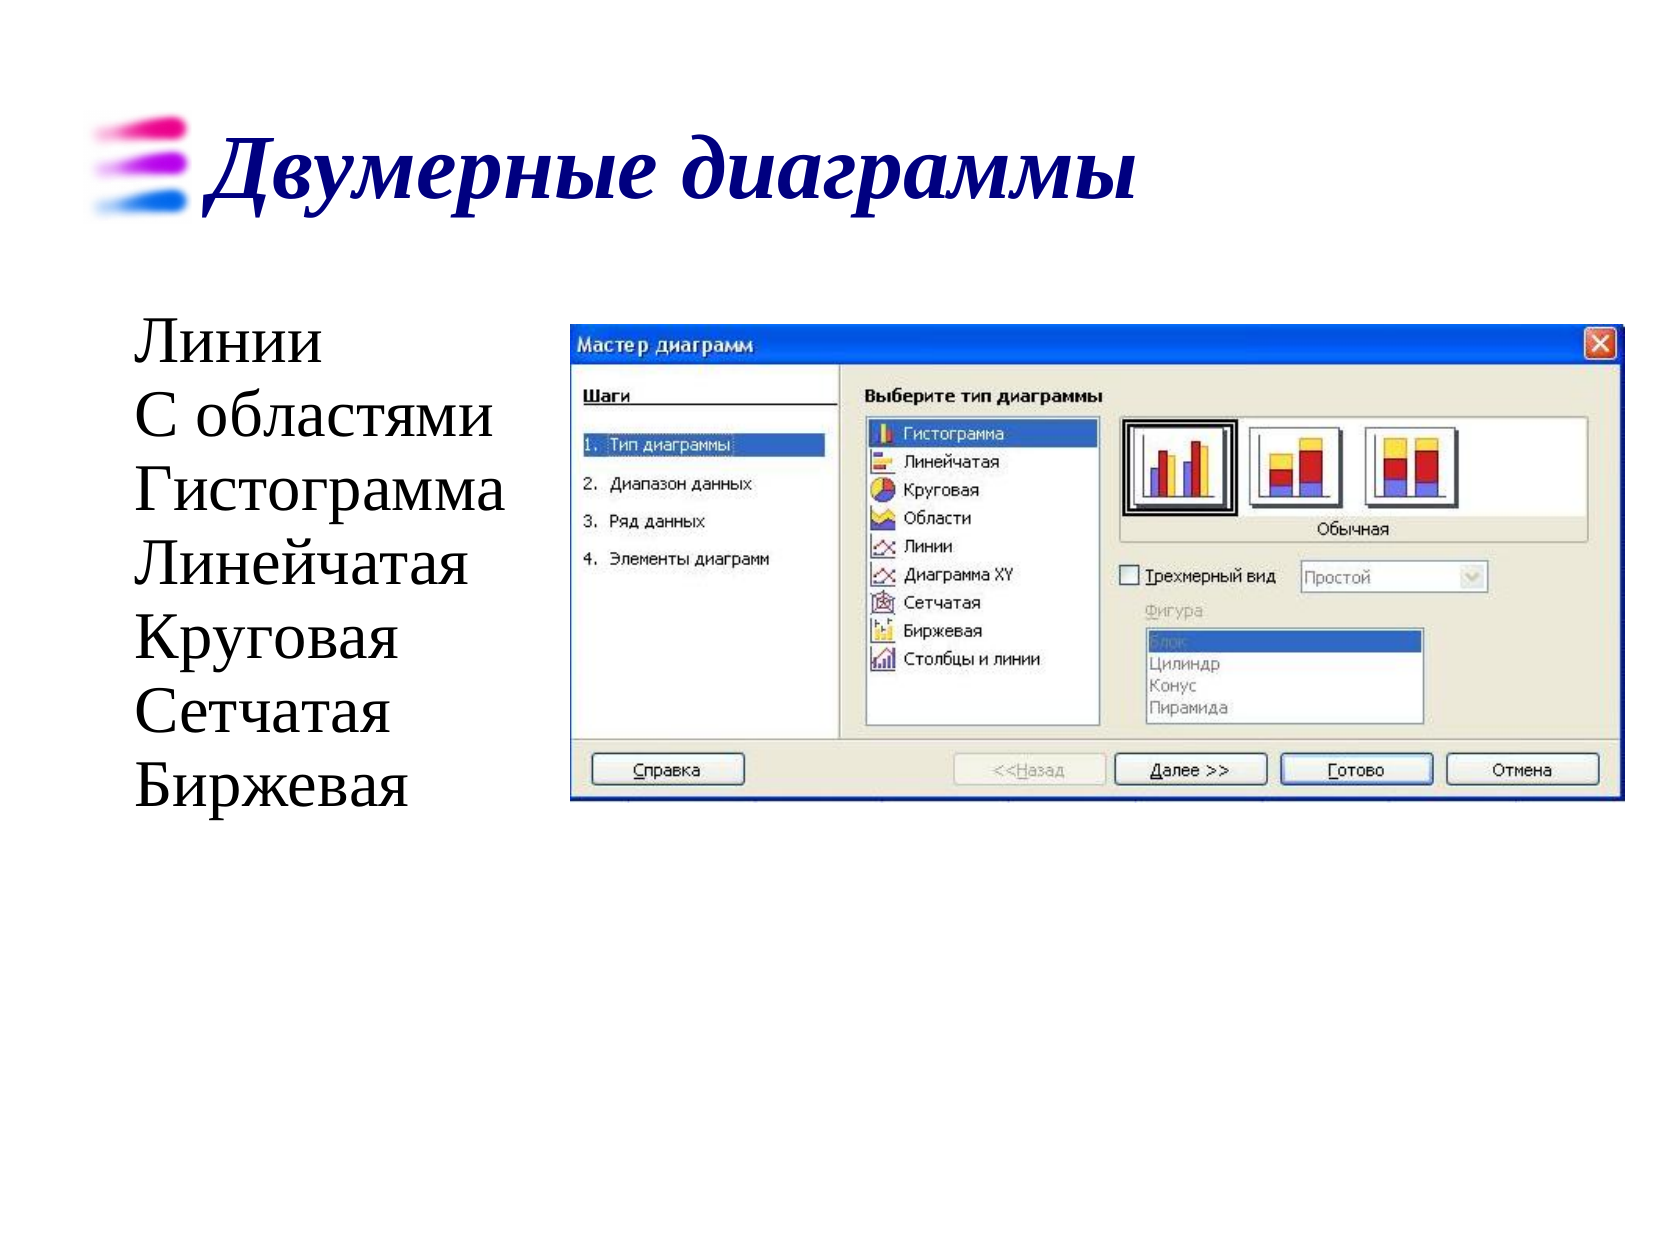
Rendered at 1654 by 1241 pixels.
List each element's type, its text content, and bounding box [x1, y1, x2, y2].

subtitle Линии С областями Гистограмма Линейчатая Круговая Сетчатая Биржевая [118, 178, 1531, 945]
picture [570, 324, 1625, 803]
title Двумерные диаграммы [209, 71, 1531, 178]
picture [83, 110, 192, 224]
